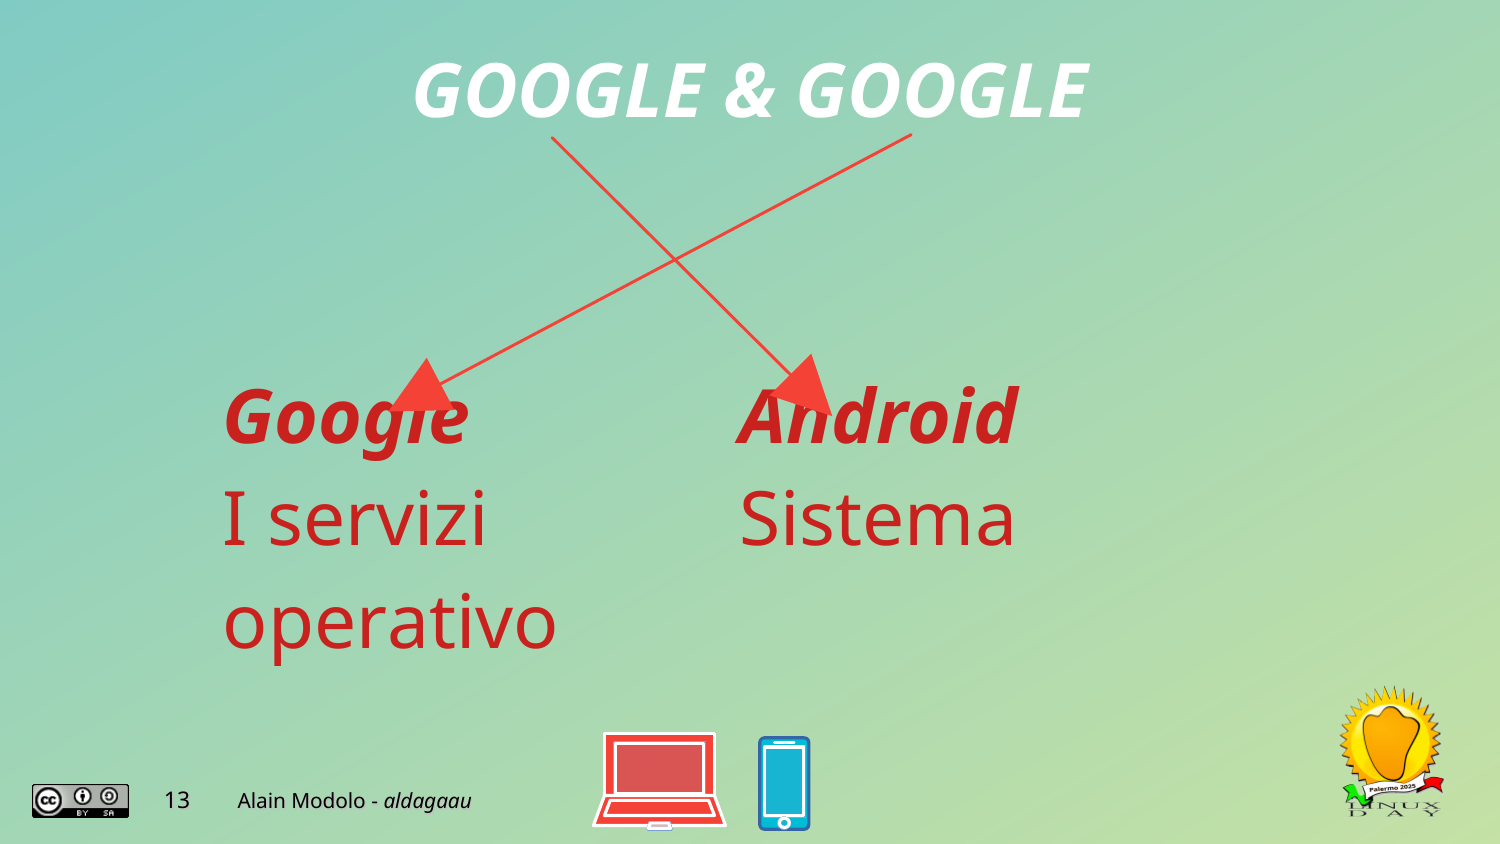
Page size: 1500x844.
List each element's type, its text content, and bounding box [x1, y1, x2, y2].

text_box [593, 733, 726, 829]
picture [1233, 670, 1500, 844]
title Google Android I servizi Sistema operativo [222, 363, 1354, 671]
picture [32, 784, 129, 818]
title GOOGLE & GOOGLE [384, 36, 1116, 140]
text_box [759, 737, 809, 830]
